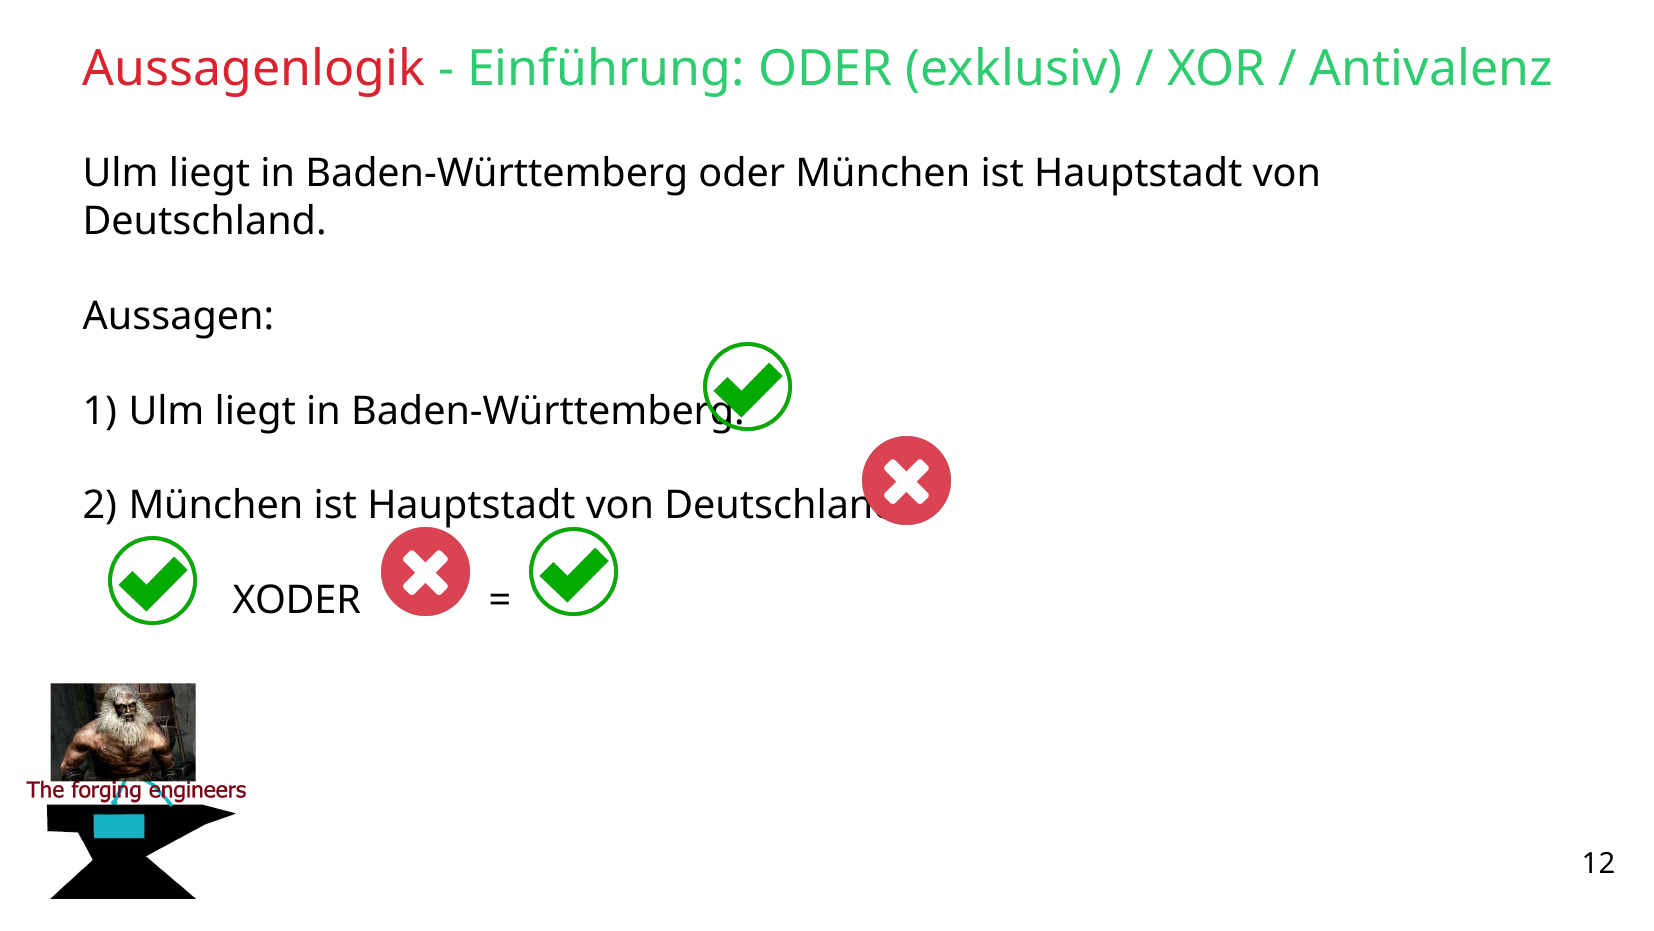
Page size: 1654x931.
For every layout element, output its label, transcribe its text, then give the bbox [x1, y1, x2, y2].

picture [862, 436, 951, 525]
title Aussagenlogik - Einführung: ODER (exklusiv) / XOR / Antivalenz [82, 37, 1571, 95]
picture [381, 527, 470, 616]
picture [108, 536, 197, 625]
picture [17, 679, 254, 916]
picture [529, 527, 618, 616]
subtitle Ulm liegt in Baden-Württemberg oder München ist Hauptstadt von Deutschland. Aussagen: Ulm liegt in Baden-Württemberg. München ist Hauptstadt von Deutschland. XODER = [82, 127, 1571, 642]
picture [703, 342, 792, 431]
